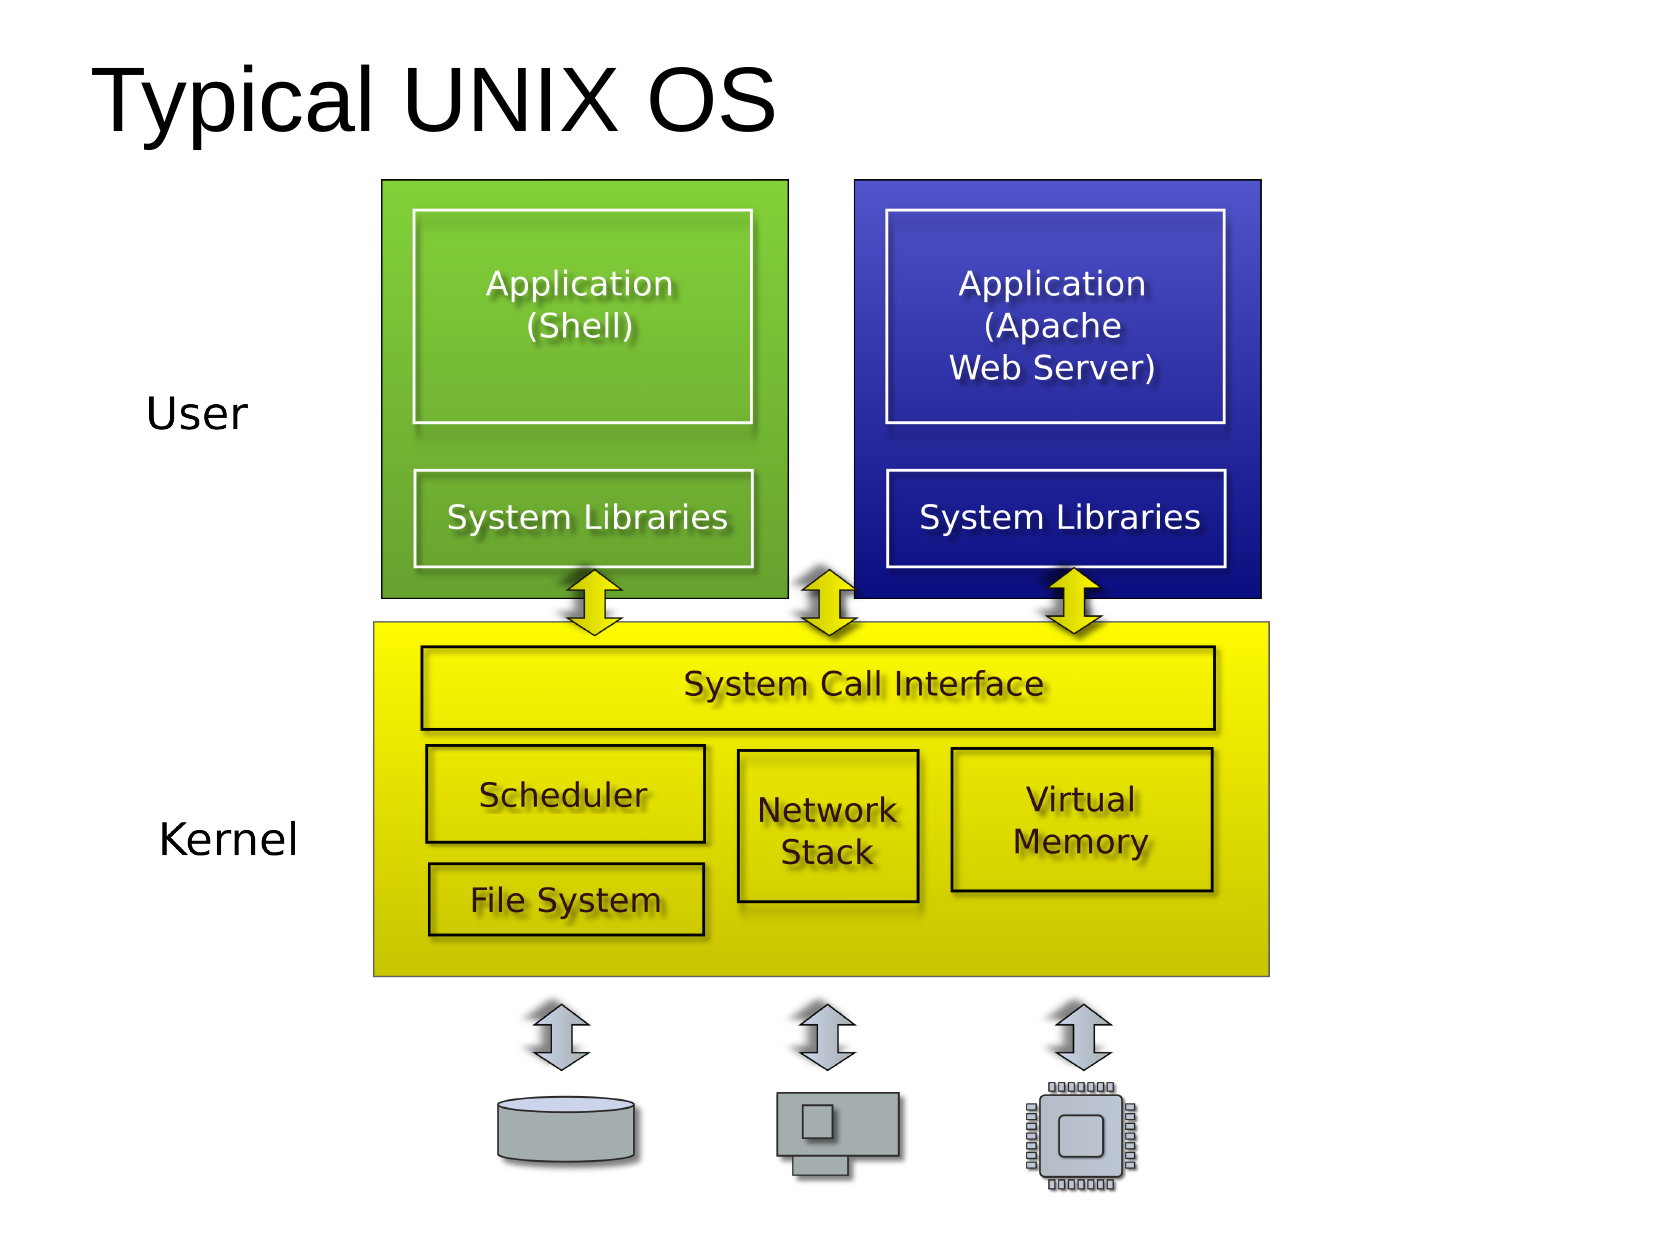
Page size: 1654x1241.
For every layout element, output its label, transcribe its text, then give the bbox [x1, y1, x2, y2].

picture [149, 149, 1351, 1201]
title Typical UNIX OS [82, 48, 788, 152]
